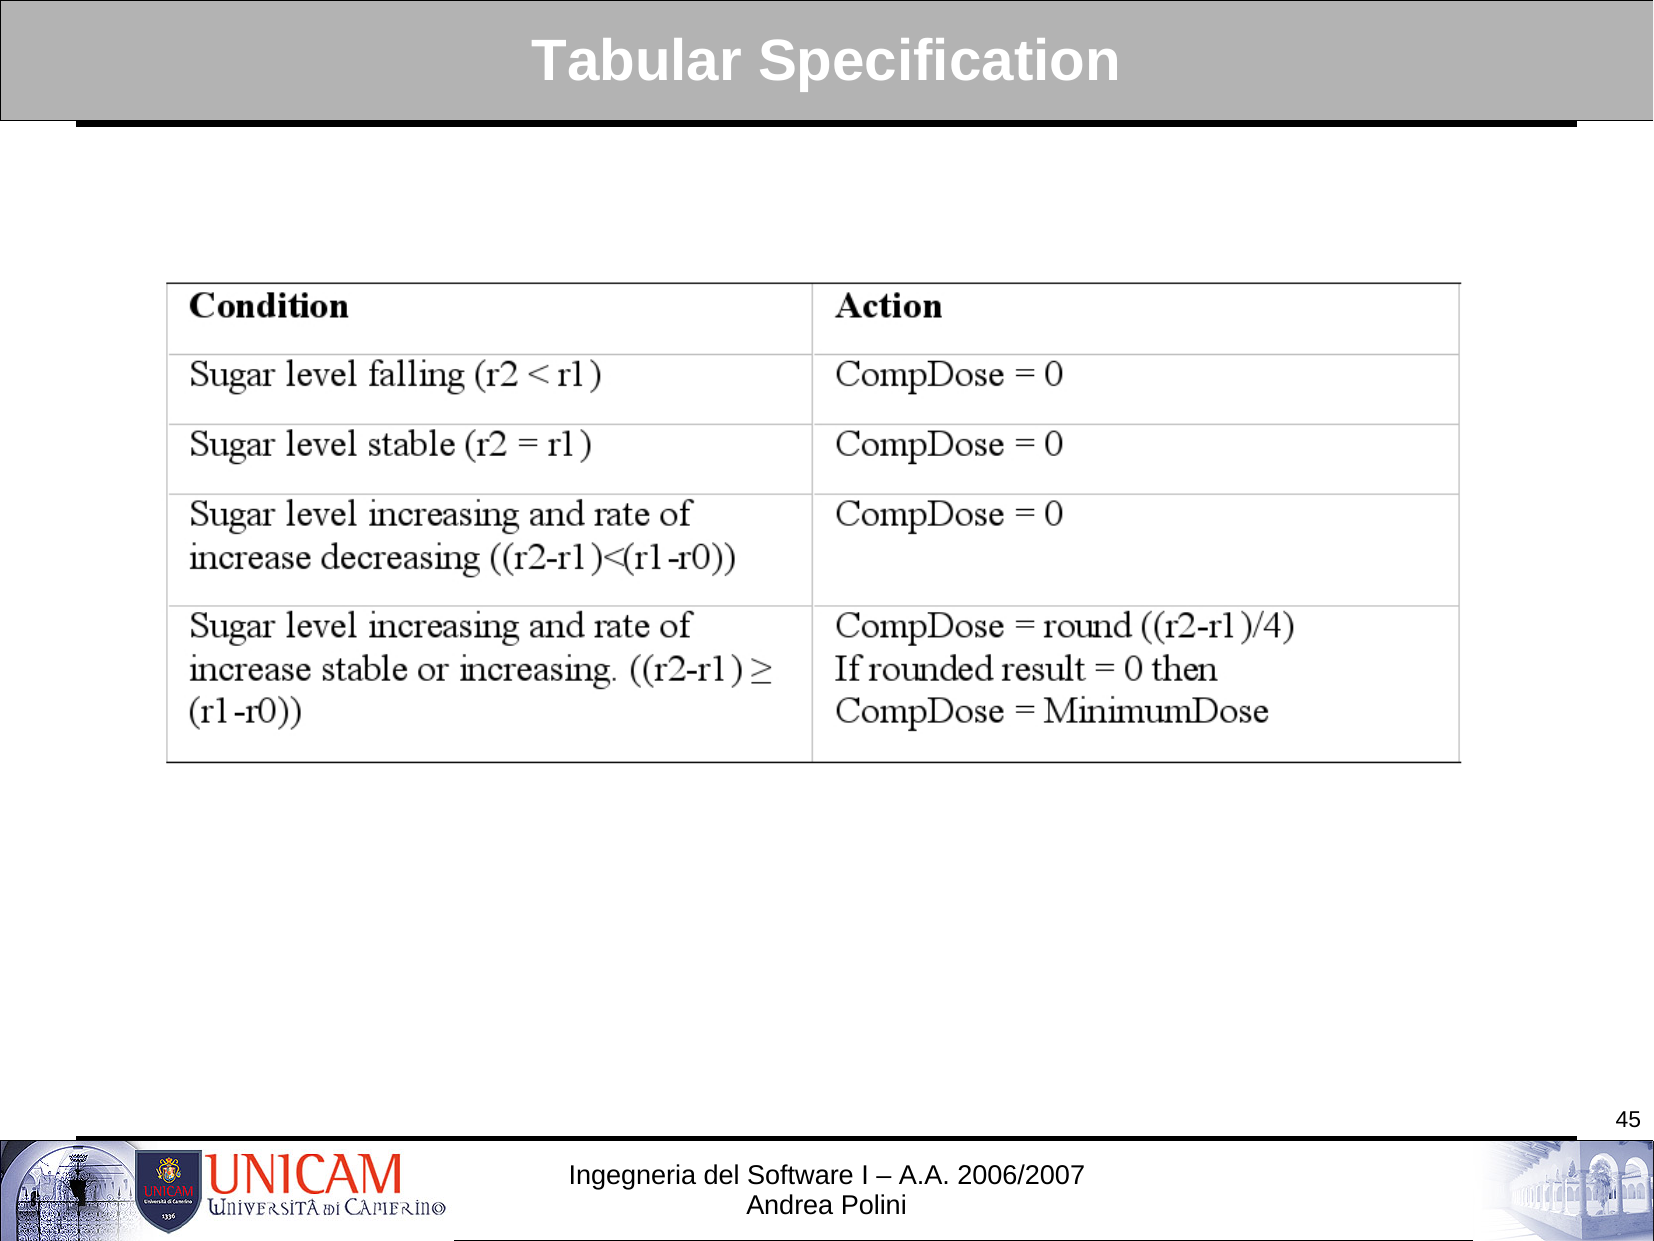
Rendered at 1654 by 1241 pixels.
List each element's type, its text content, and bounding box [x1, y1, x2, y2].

title Tabular Specification [0, 0, 1653, 121]
picture [0, 1141, 454, 1241]
picture [151, 259, 1502, 815]
picture [1473, 1141, 1654, 1241]
